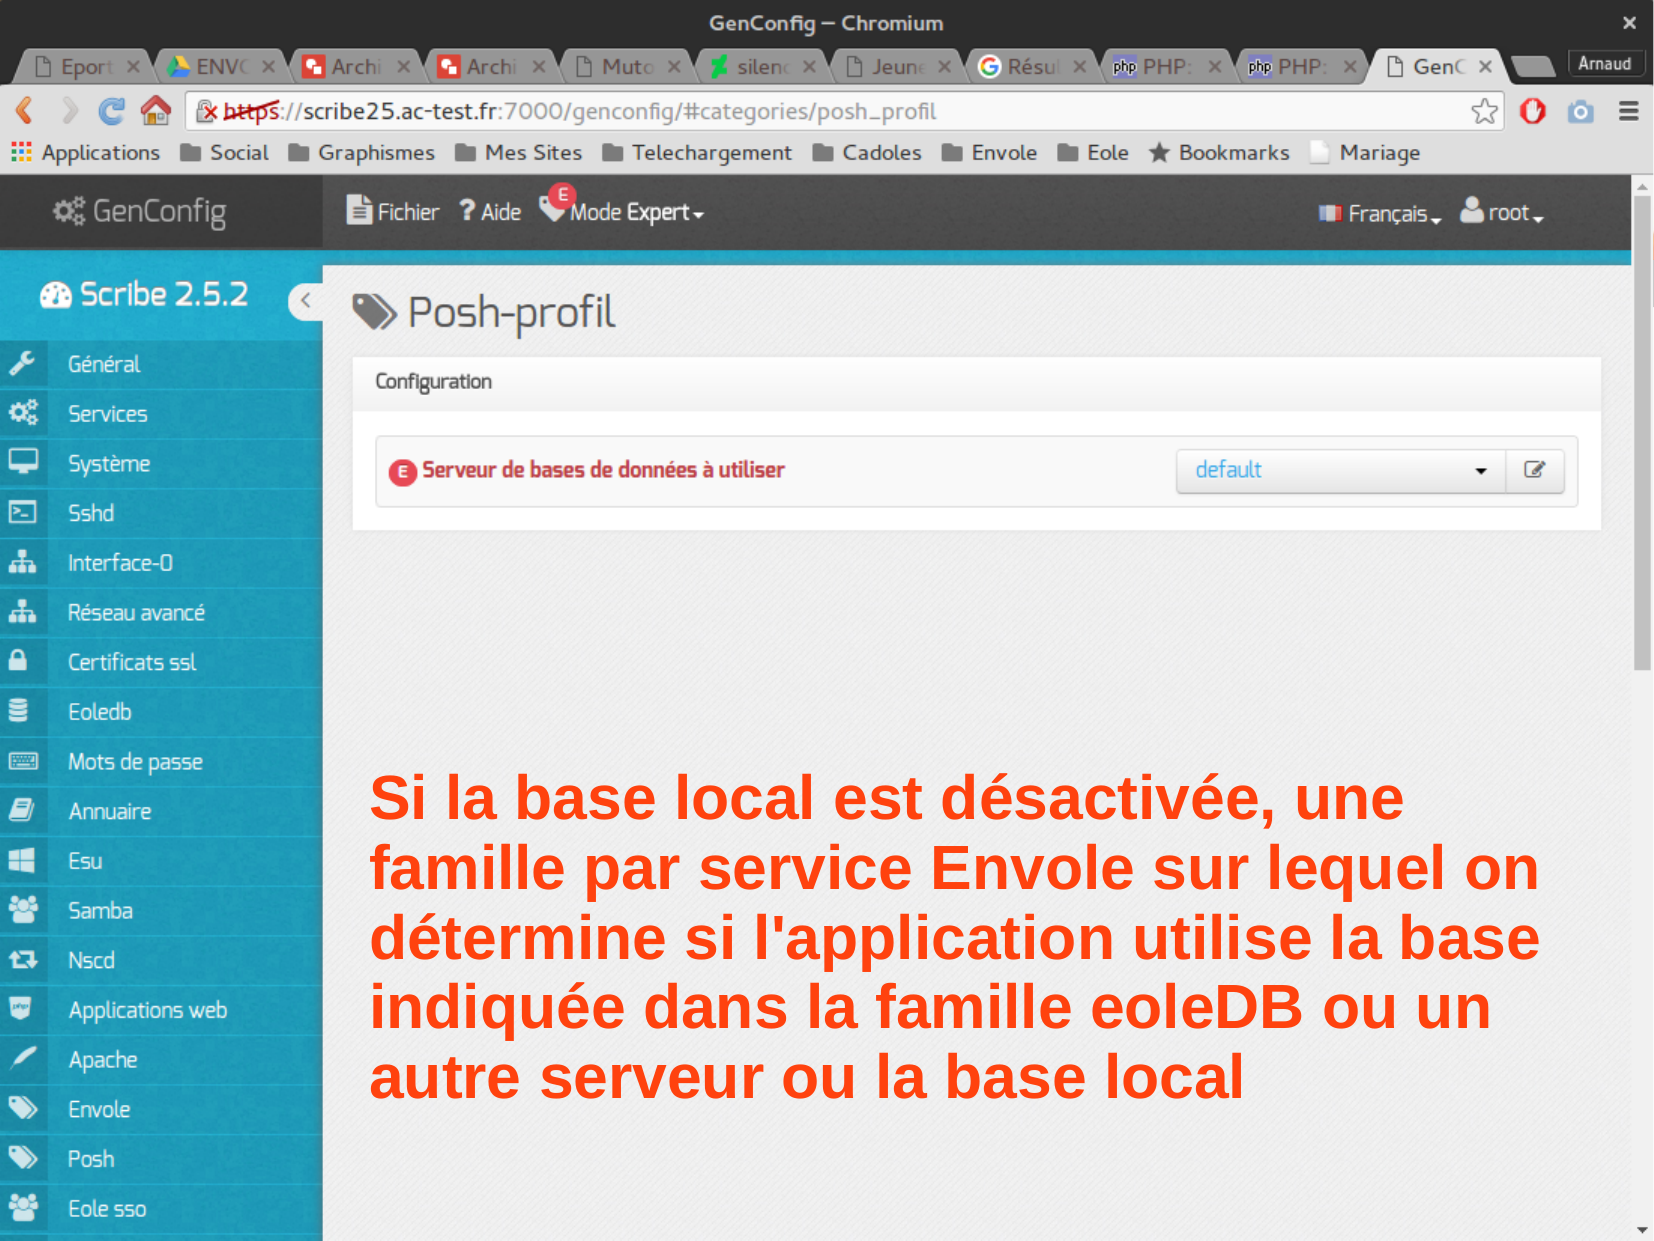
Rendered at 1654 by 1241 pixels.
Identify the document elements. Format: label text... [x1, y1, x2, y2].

text_box Si la base local est désactivée, une famille par service Envole sur lequel on détermine si l'application utilise la base indiquée dans la famille eoleDB ou un autre serveur ou la base local [354, 755, 1607, 1170]
picture [0, 0, 1654, 1241]
